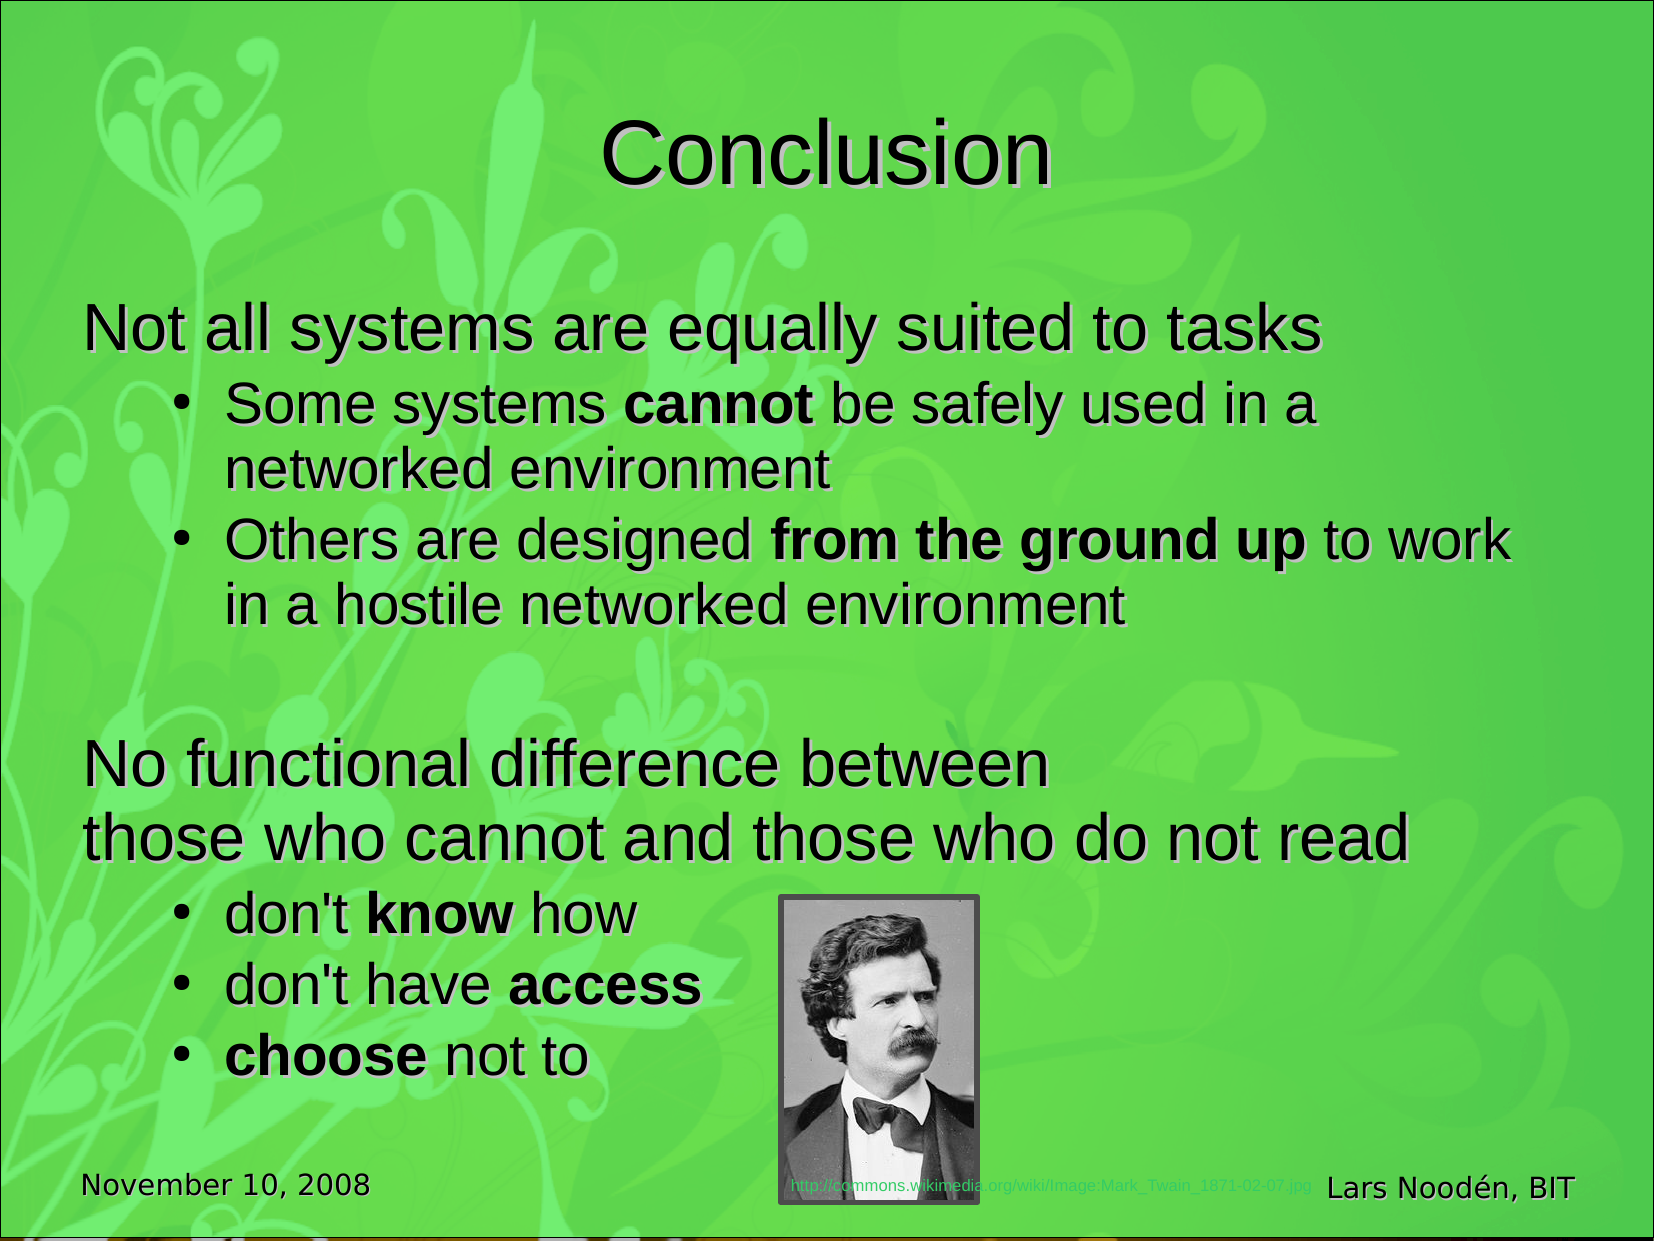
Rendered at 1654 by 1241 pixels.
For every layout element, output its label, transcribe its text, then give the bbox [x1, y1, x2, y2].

title Conclusion [82, 49, 1571, 257]
text_box http://commons.wikimedia.org/wiki/Image:Mark_Twain_1871-02-07.jpg [776, 1168, 1333, 1226]
picture [784, 900, 974, 1168]
list Not all systems are equally suited to tasks Some systems cannot be safely used in a networked environment Others are designed from the ground up to work in a hostile networked environment No functional difference between those who cannot and those who do not read don't know how don't have access choose not to [82, 290, 1571, 1094]
